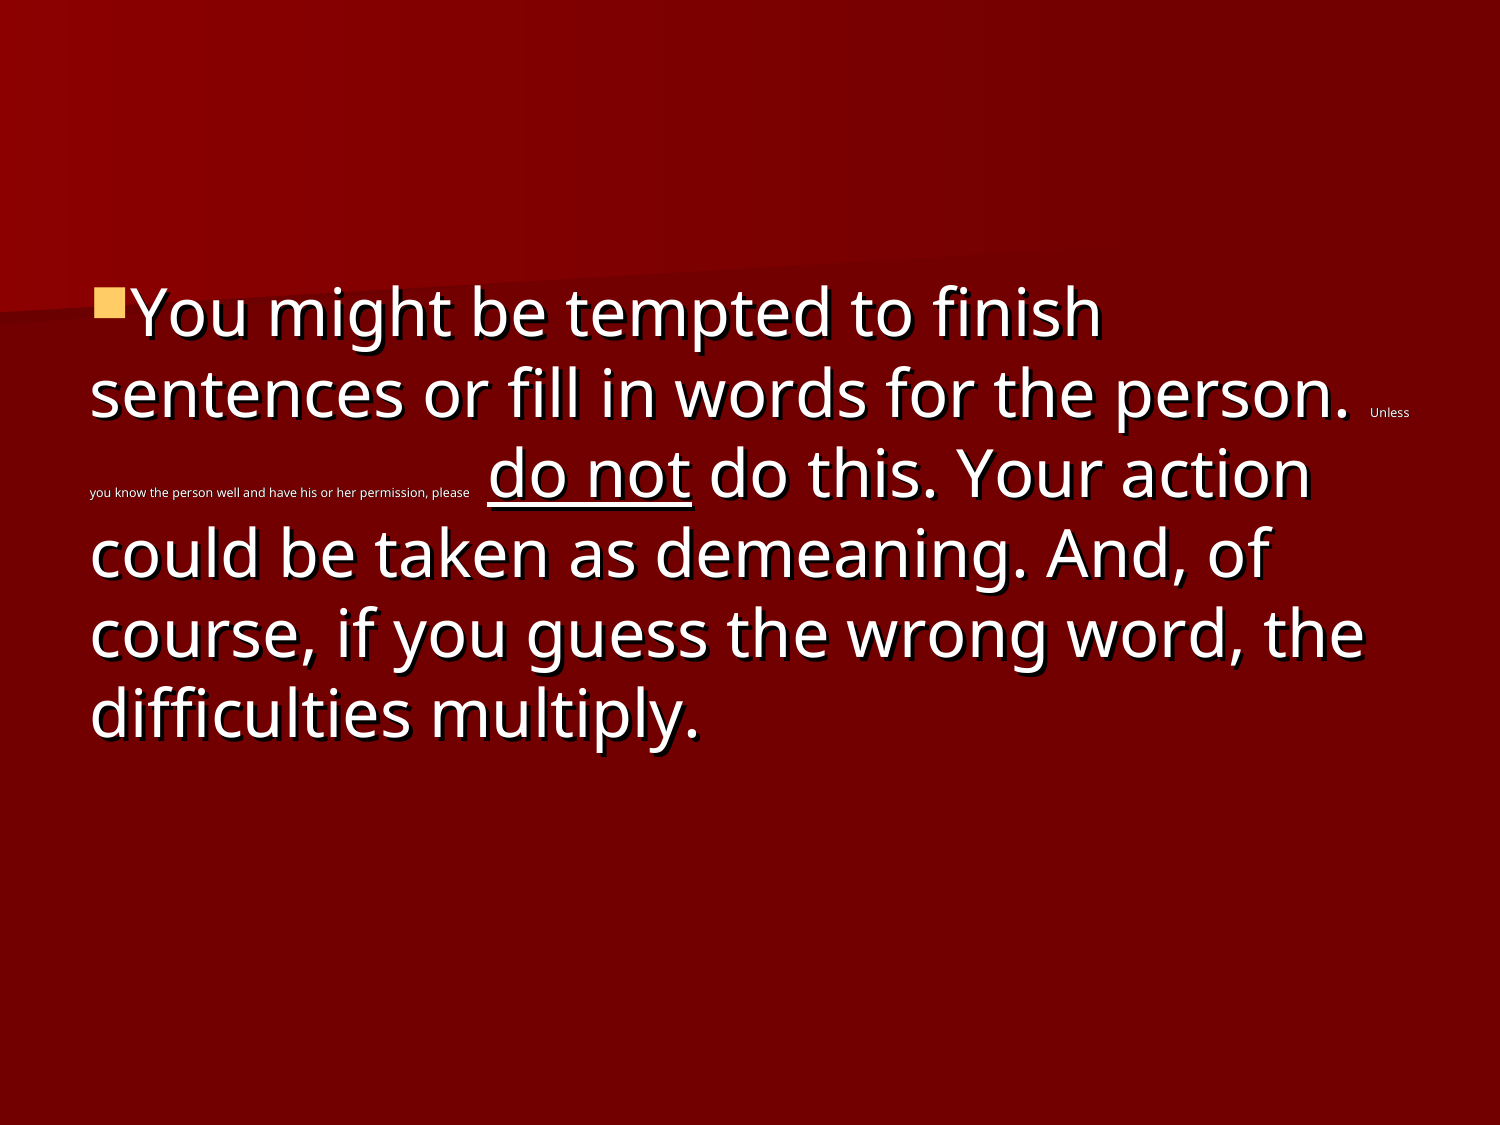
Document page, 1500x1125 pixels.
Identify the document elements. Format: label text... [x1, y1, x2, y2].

list You might be tempted to finish sentences or fill in words for the person. Unless you know the person well and have his or her permission, please do not do this. Your action could be taken as demeaning. And, of course, if you guess the wrong word, the difficulties multiply. [75, 262, 1426, 1000]
